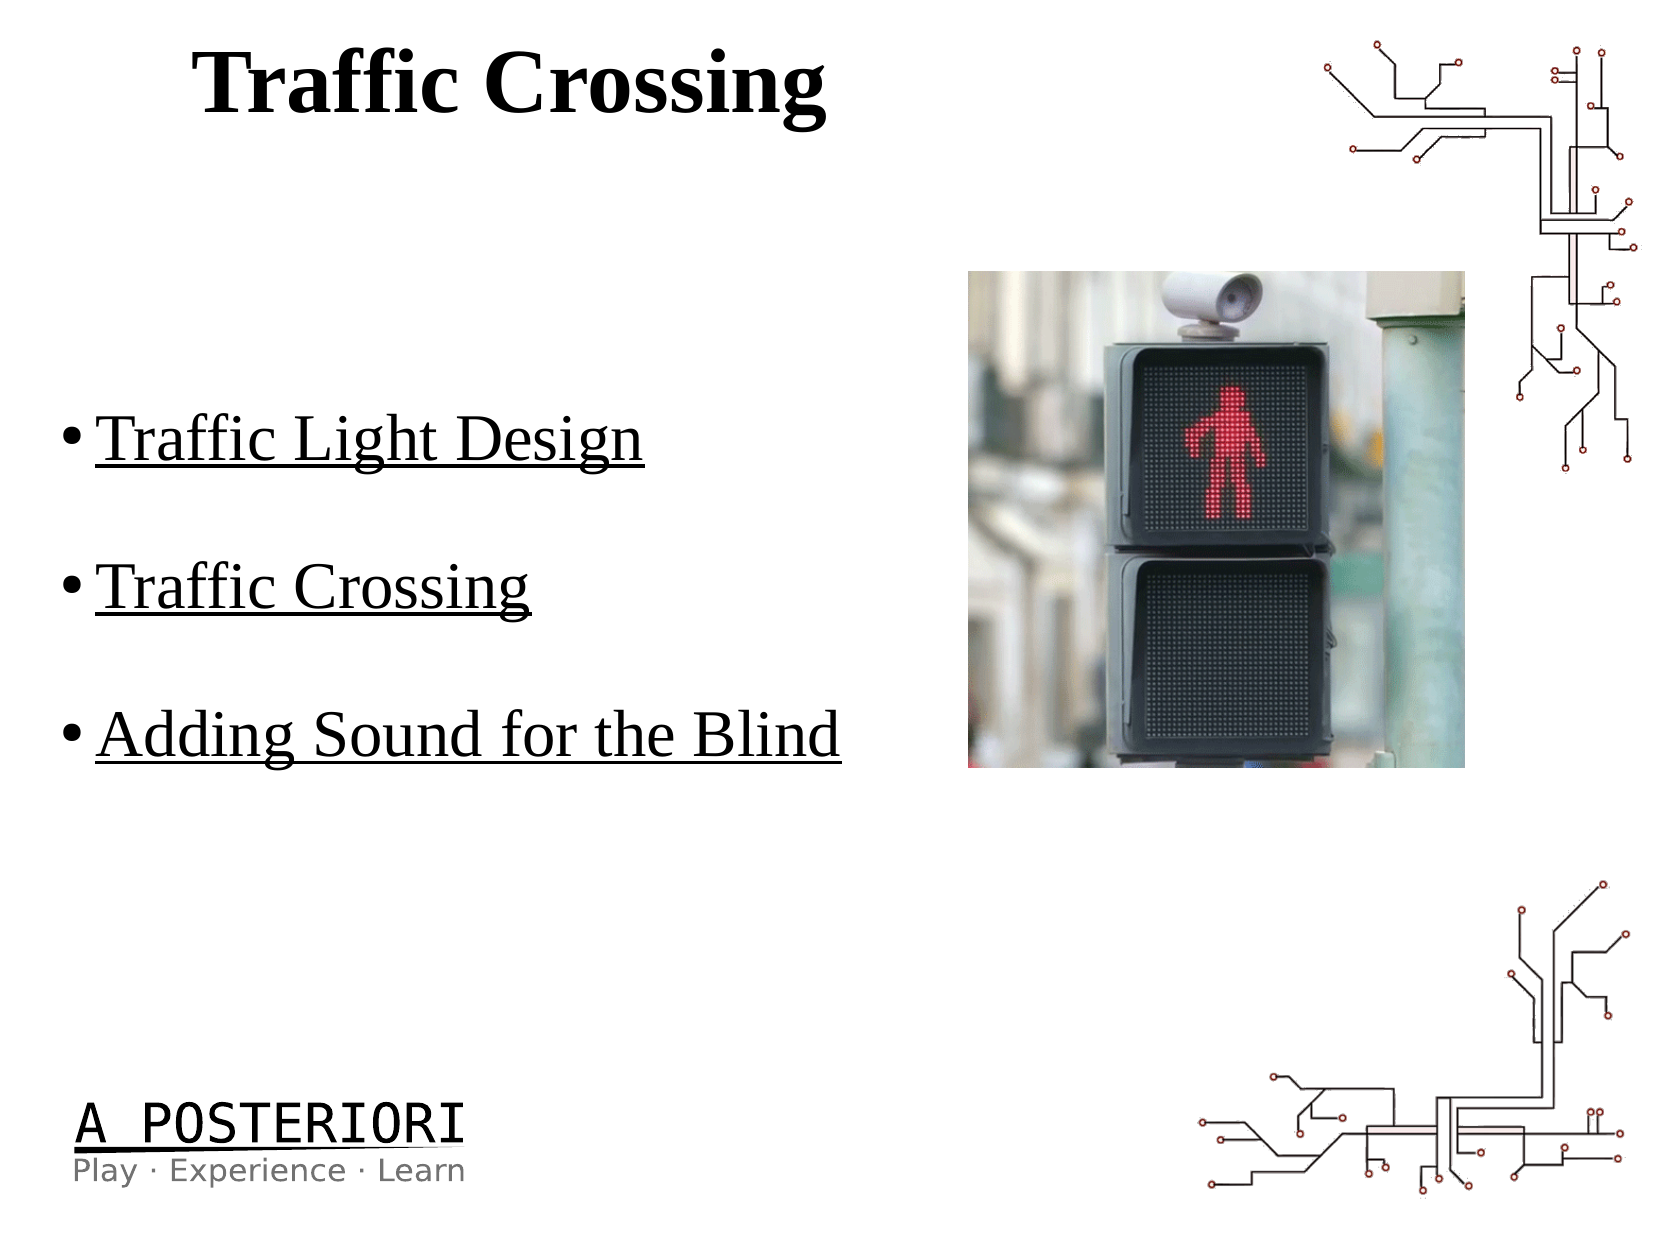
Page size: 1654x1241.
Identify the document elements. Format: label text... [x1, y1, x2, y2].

subtitle Traffic Light Design Traffic Crossing Adding Sound for the Blind [60, 212, 1036, 886]
picture [73, 1101, 466, 1189]
picture [968, 35, 1643, 768]
picture [1175, 862, 1636, 1201]
title Traffic Crossing [0, 15, 1021, 148]
